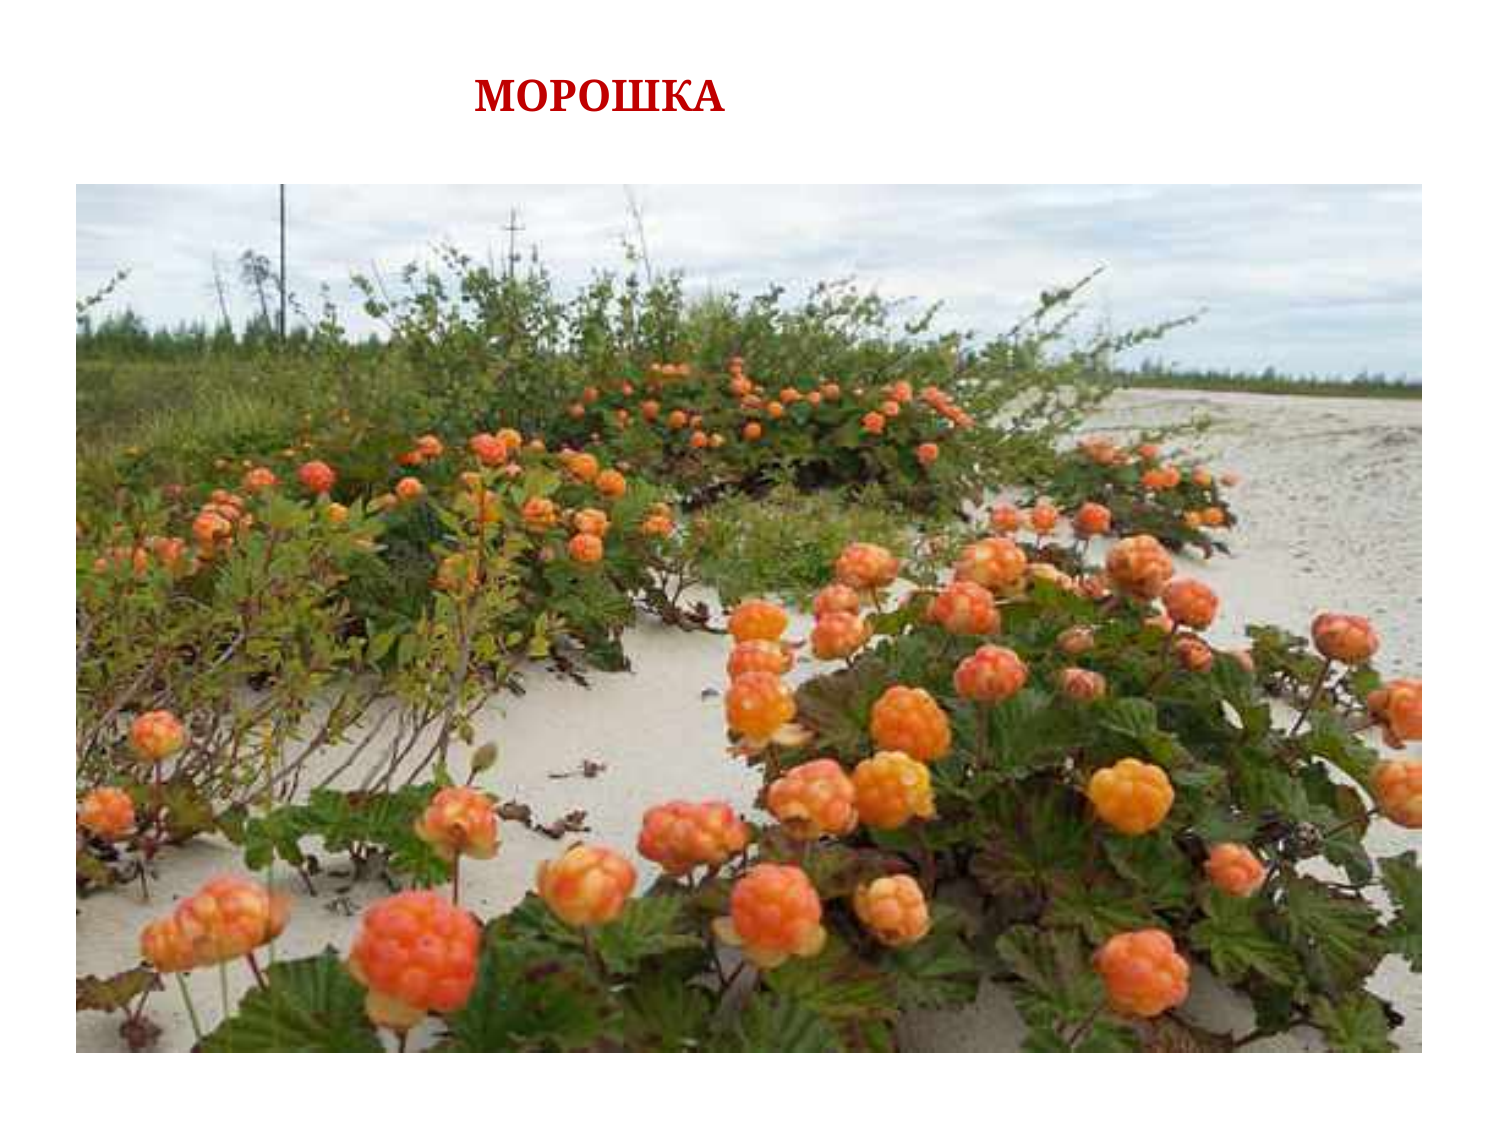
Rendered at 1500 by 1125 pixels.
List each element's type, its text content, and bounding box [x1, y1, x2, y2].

text_box МОРОШКА [459, 28, 1039, 134]
picture [76, 184, 1422, 1053]
